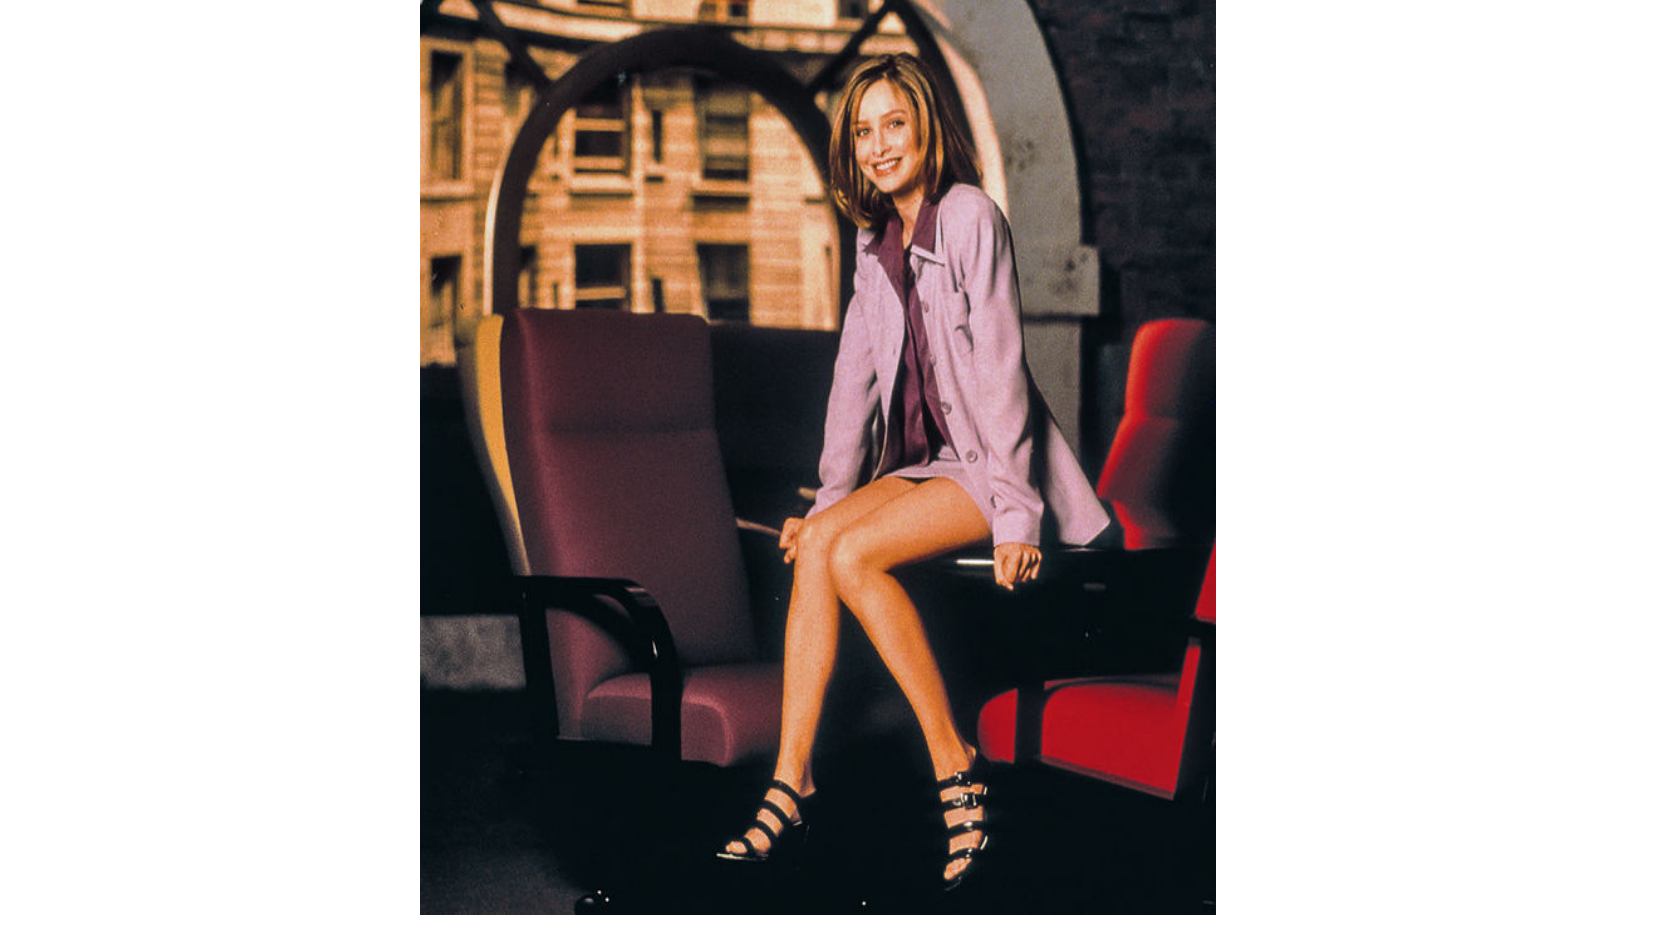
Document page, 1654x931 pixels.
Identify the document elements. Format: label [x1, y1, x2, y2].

picture [420, 0, 1216, 916]
